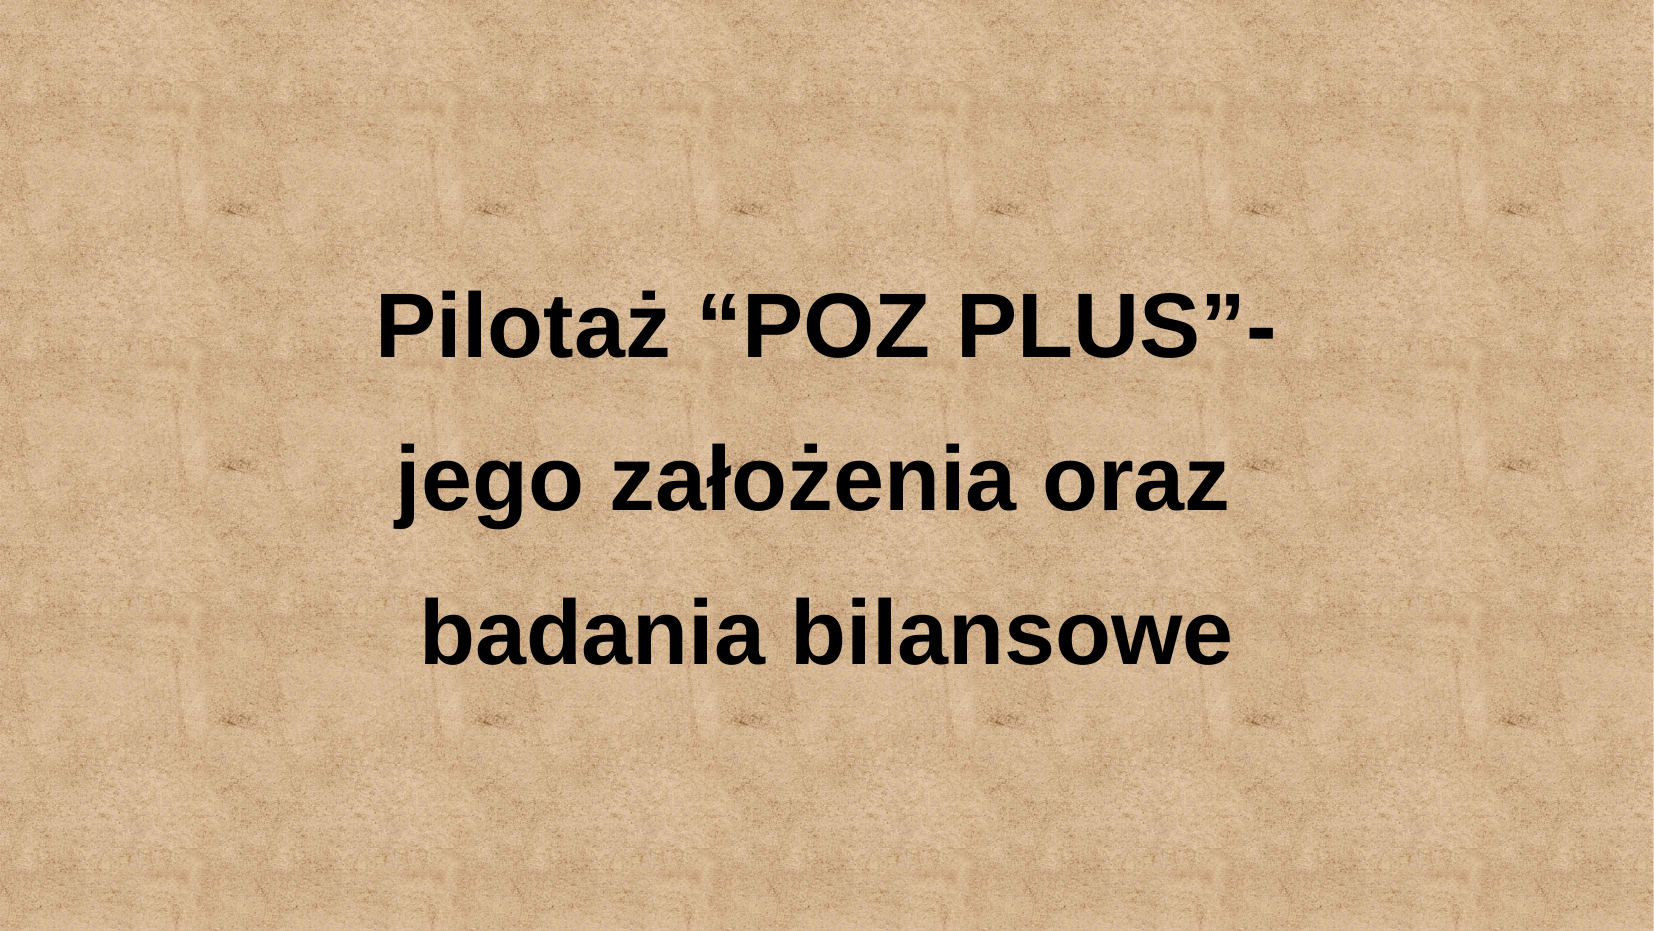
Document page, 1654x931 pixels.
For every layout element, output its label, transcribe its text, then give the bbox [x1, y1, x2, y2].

title Pilotaż “POZ PLUS”- jego założenia oraz badania bilansowe [82, 37, 1571, 871]
picture [0, 0, 1654, 931]
